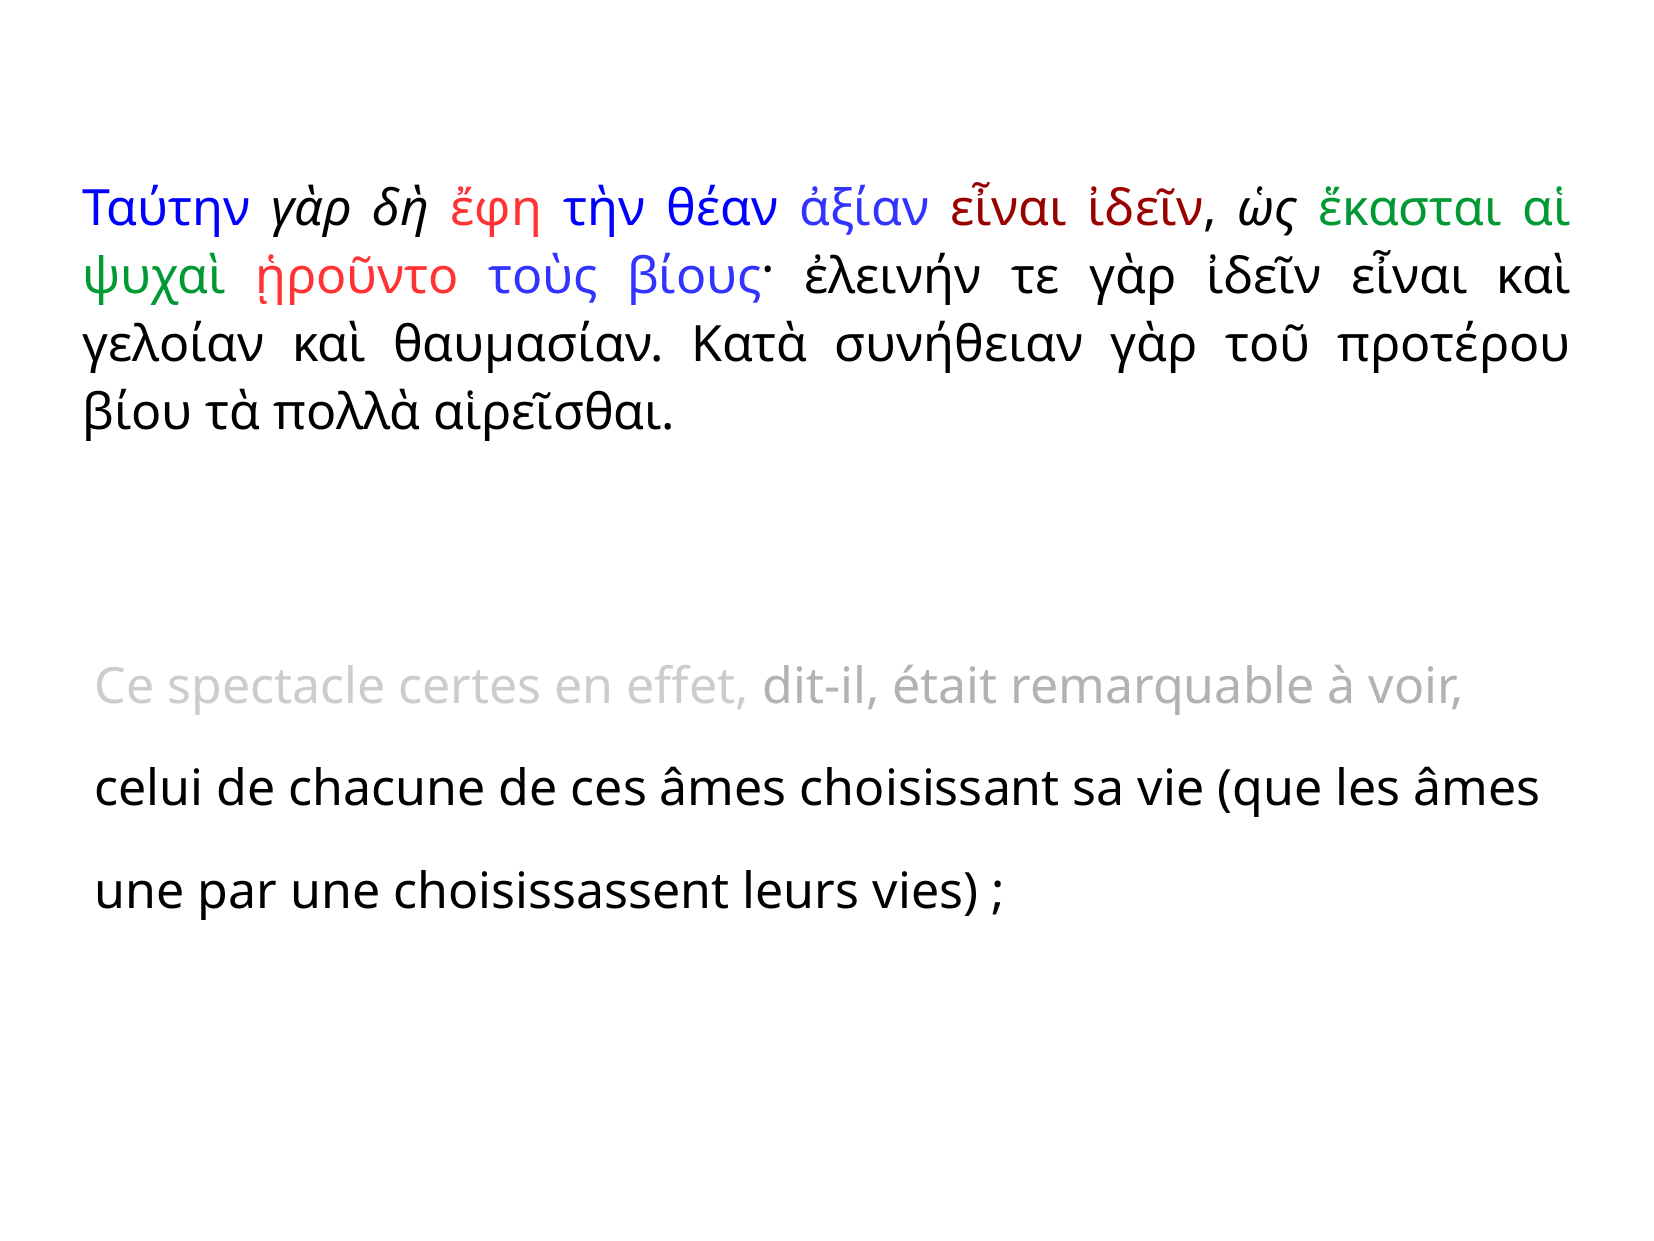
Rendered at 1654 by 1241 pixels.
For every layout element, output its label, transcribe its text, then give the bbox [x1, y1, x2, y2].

title Ταύτην γὰρ δὴ ἔφη τὴν θέαν ἀξίαν εἶναι ἰδεῖν, ὡς ἕκασται αἱ ψυχαὶ ᾑροῦντο τοὺς βίους· ἐλεινήν τε γὰρ ἰδεῖν εἶναι καὶ γελοίαν καὶ θαυμασίαν. Κατὰ συνήθειαν γὰρ τοῦ προτέρου βίου τὰ πολλὰ αἱρεῖσθαι. [82, 49, 1571, 567]
list Ce spectacle certes en effet, dit-il, était remarquable à voir, celui de chacune de ces âmes choisissant sa vie (que les âmes une par une choisissassent leurs vies) ; [94, 615, 1583, 1146]
